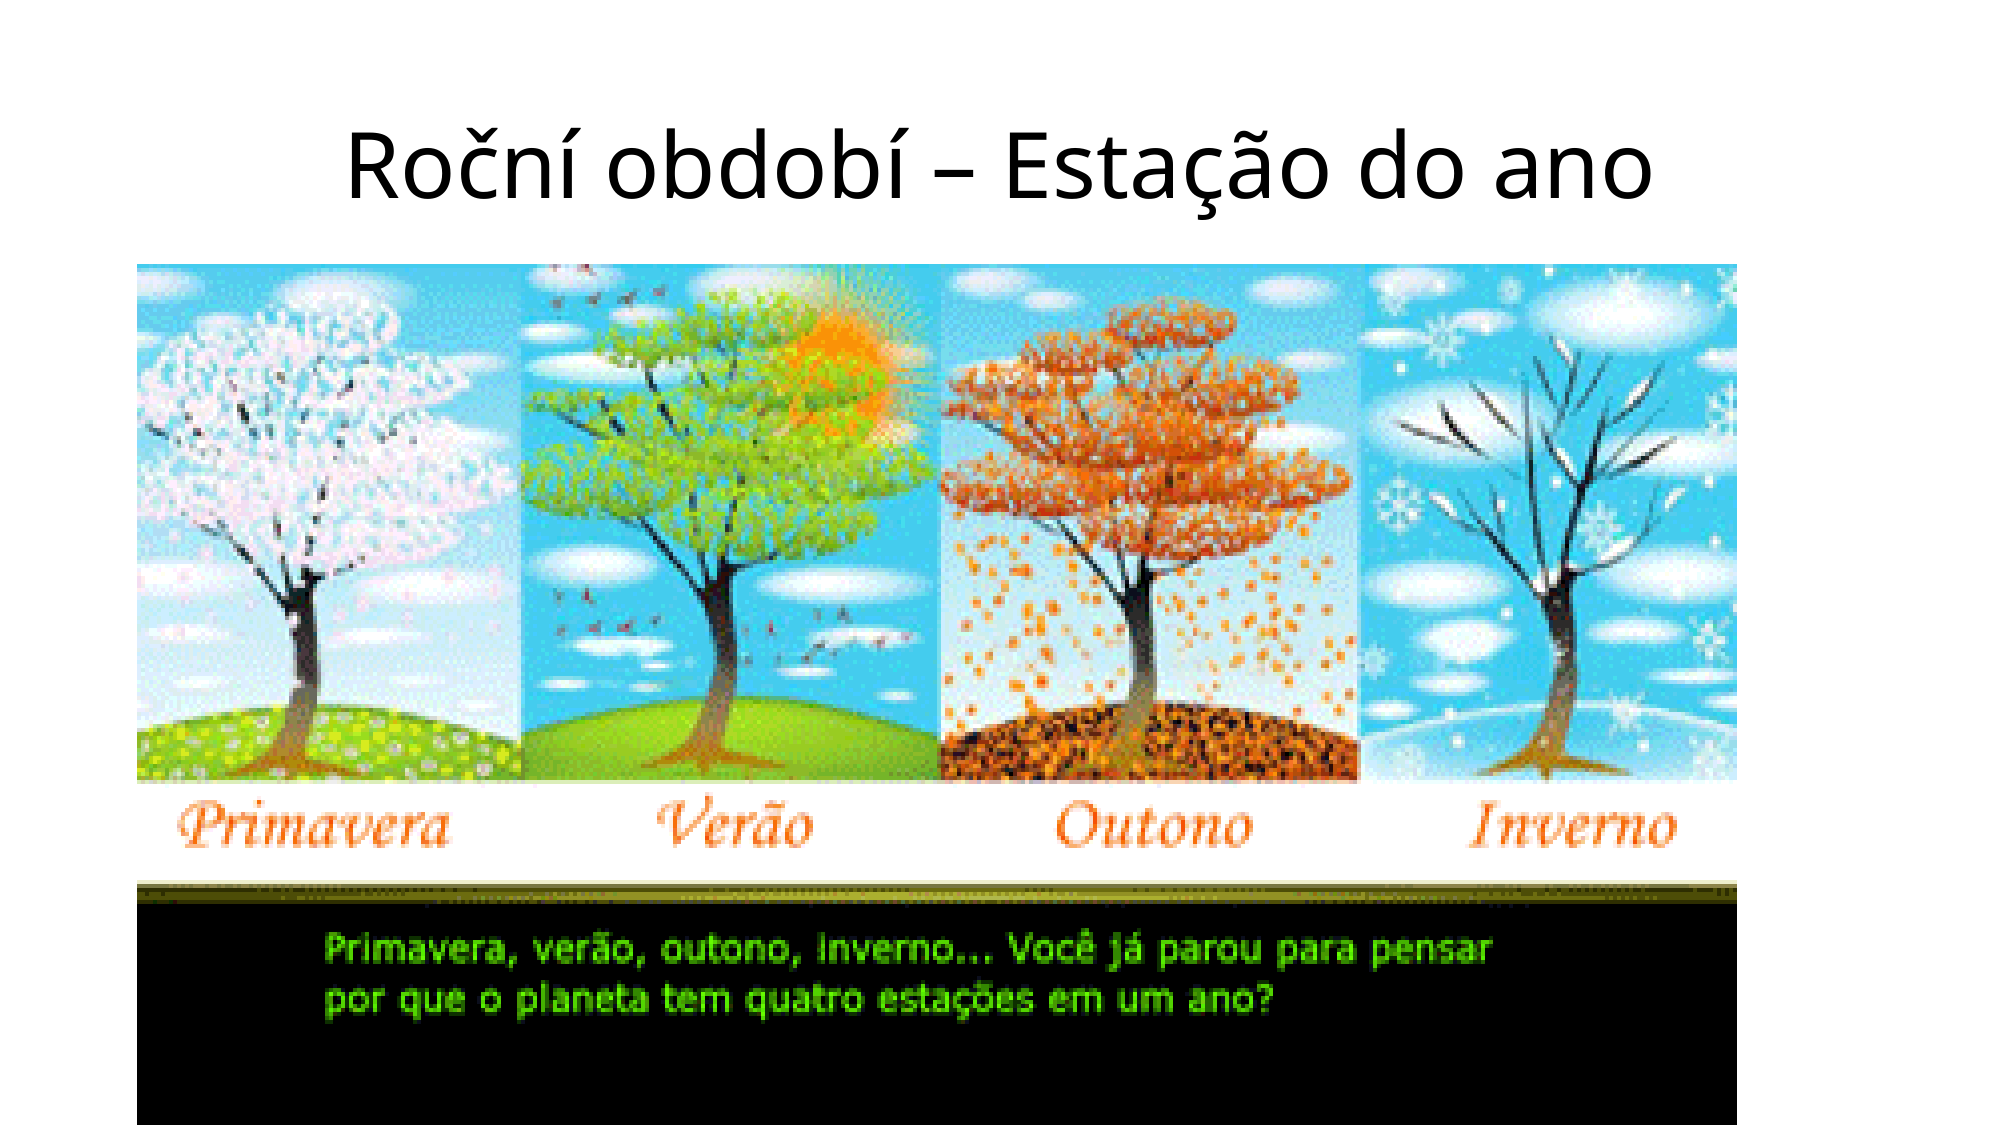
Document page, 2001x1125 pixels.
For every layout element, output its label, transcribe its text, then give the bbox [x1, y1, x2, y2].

picture [137, 264, 1737, 1125]
title Roční období – Estação do ano [137, 59, 1863, 278]
